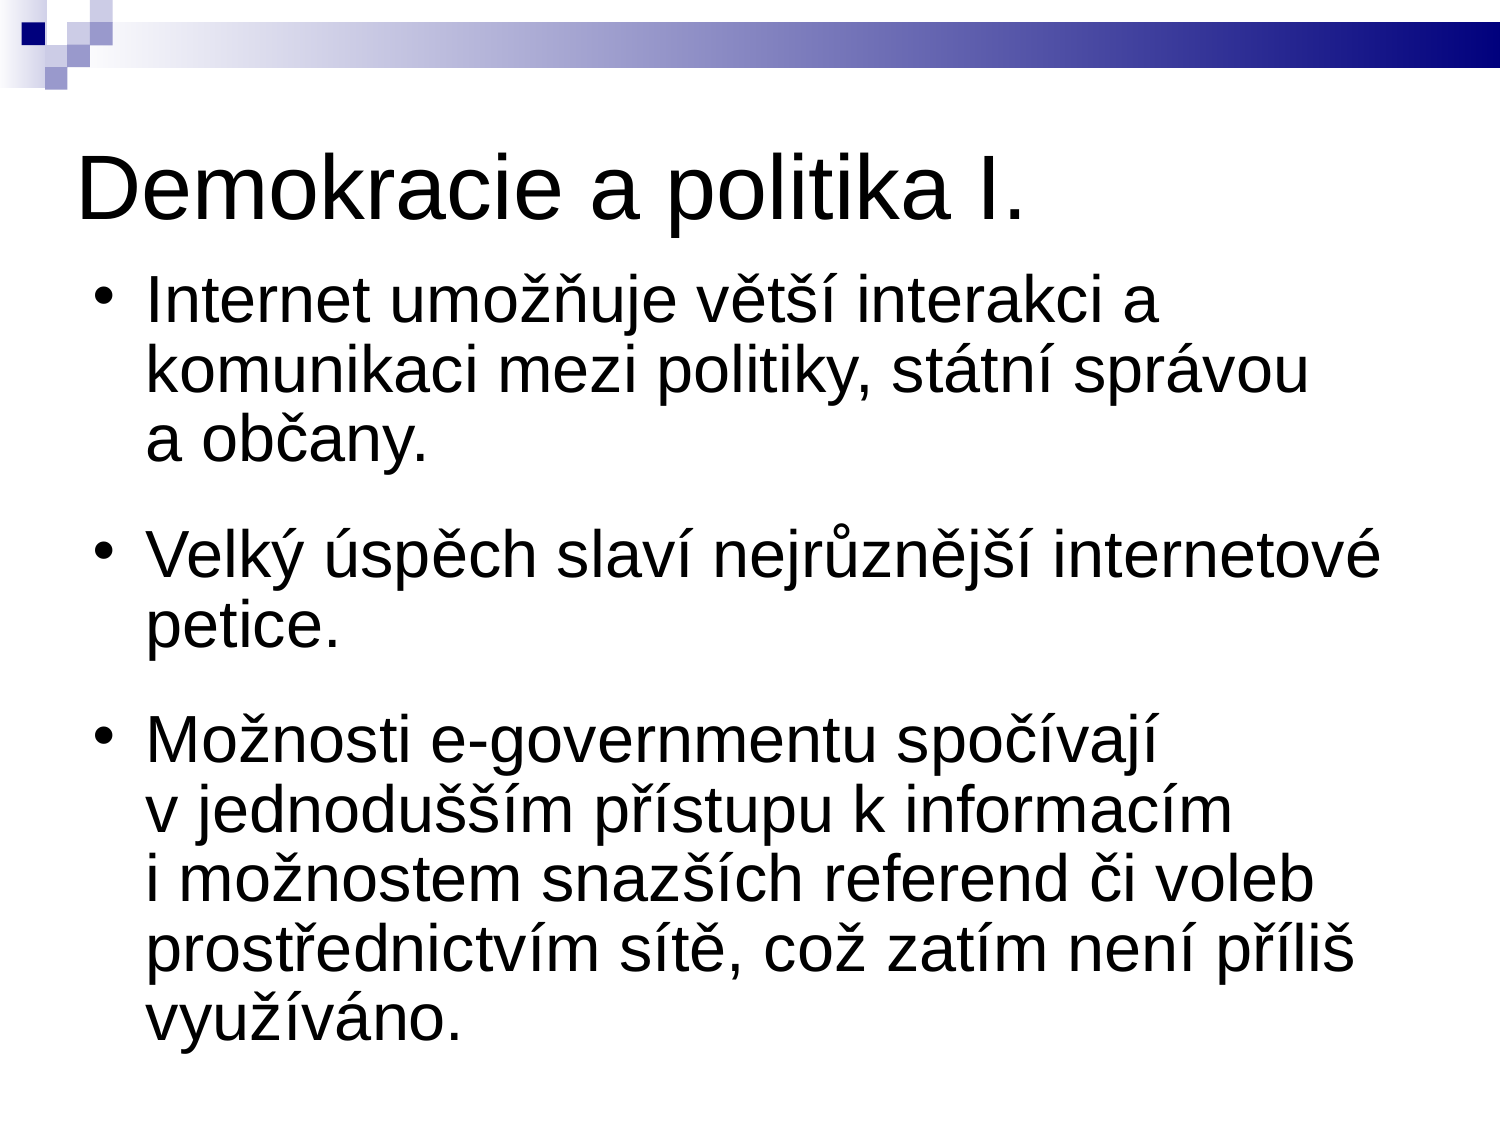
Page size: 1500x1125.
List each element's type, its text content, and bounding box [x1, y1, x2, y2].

list Internet umožňuje větší interakci a komunikaci mezi politiky, státní správou a občany. Velký úspěch slaví nejrůznější internetové petice. Možnosti e-governmentu spočívají v jednodušším přístupu k informacím i možnostem snazších referend či voleb prostřednictvím sítě, což zatím není příliš využíváno. [75, 262, 1426, 1125]
title Demokracie a politika I. [75, 75, 1426, 262]
